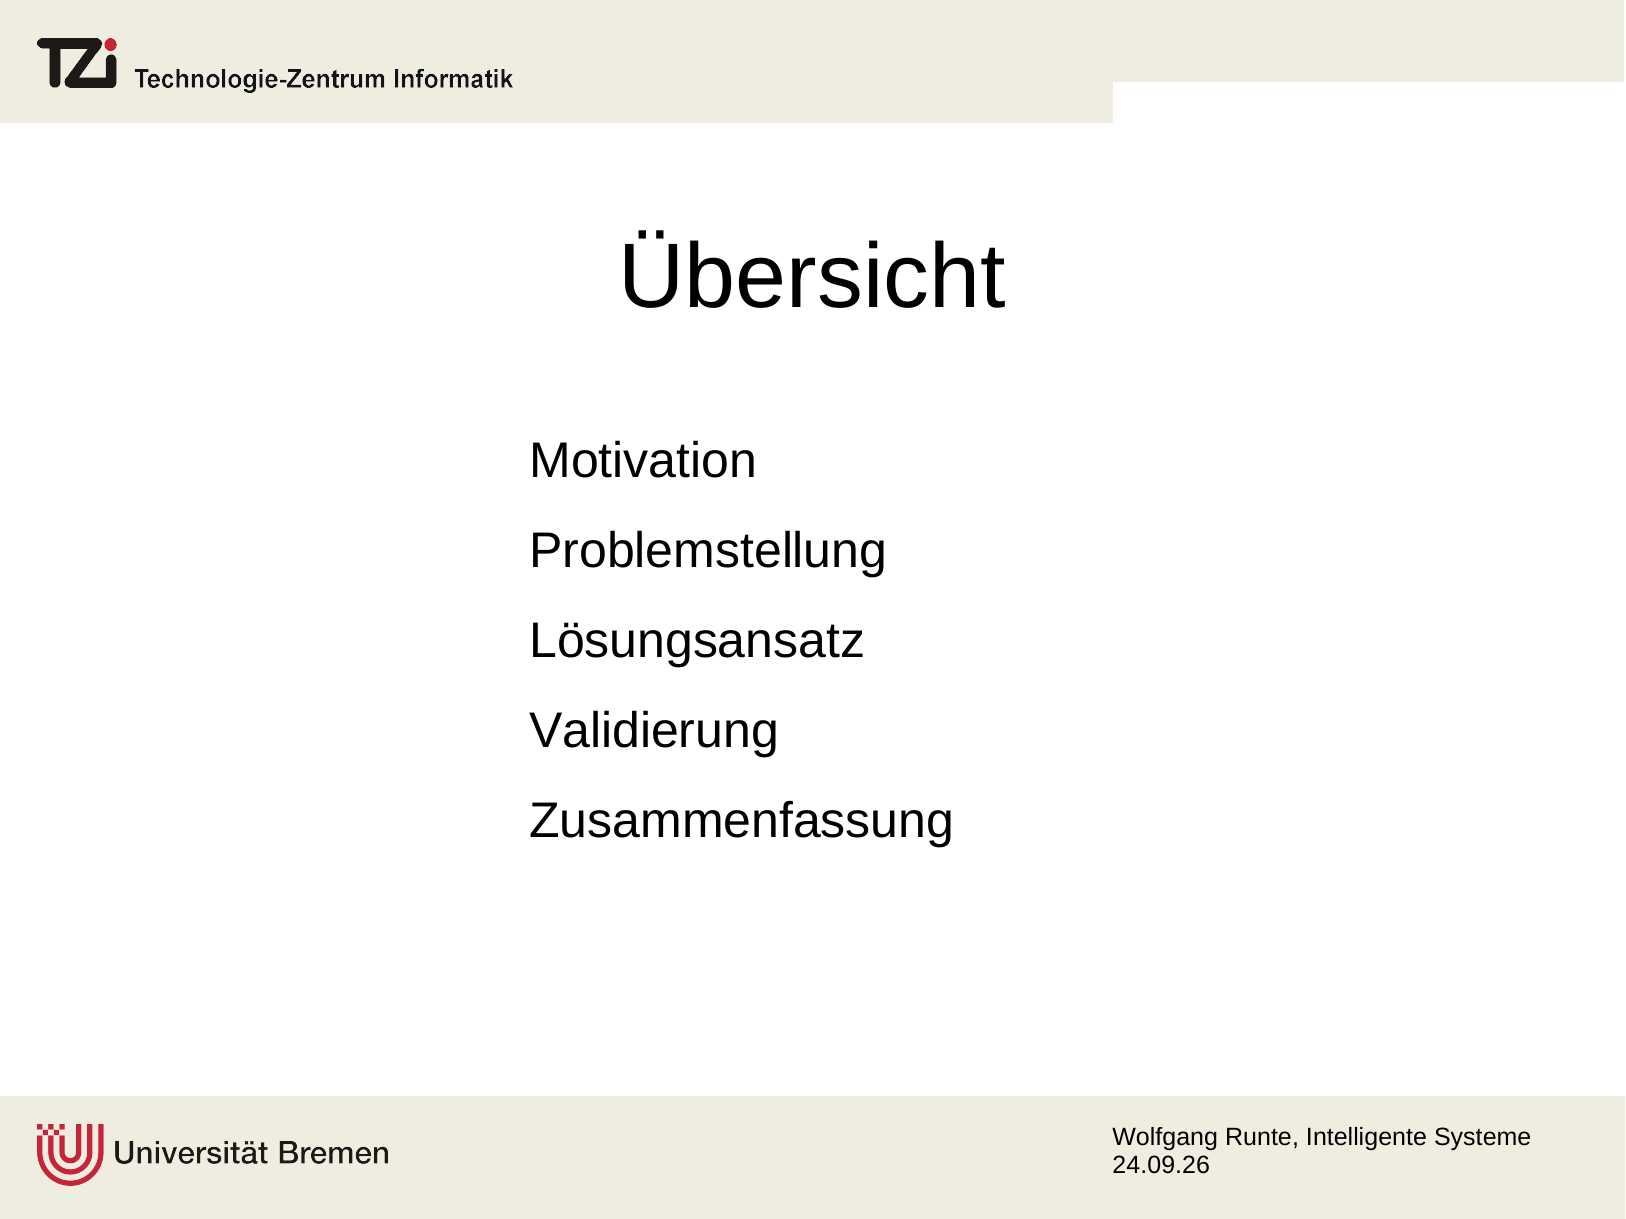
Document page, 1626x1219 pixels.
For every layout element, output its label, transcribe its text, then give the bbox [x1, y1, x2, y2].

picture [37, 38, 513, 93]
title Übersicht [112, 162, 1513, 393]
picture [37, 1124, 388, 1186]
list Motivation Problemstellung Lösungsansatz Validierung Zusammenfassung [529, 433, 1513, 945]
